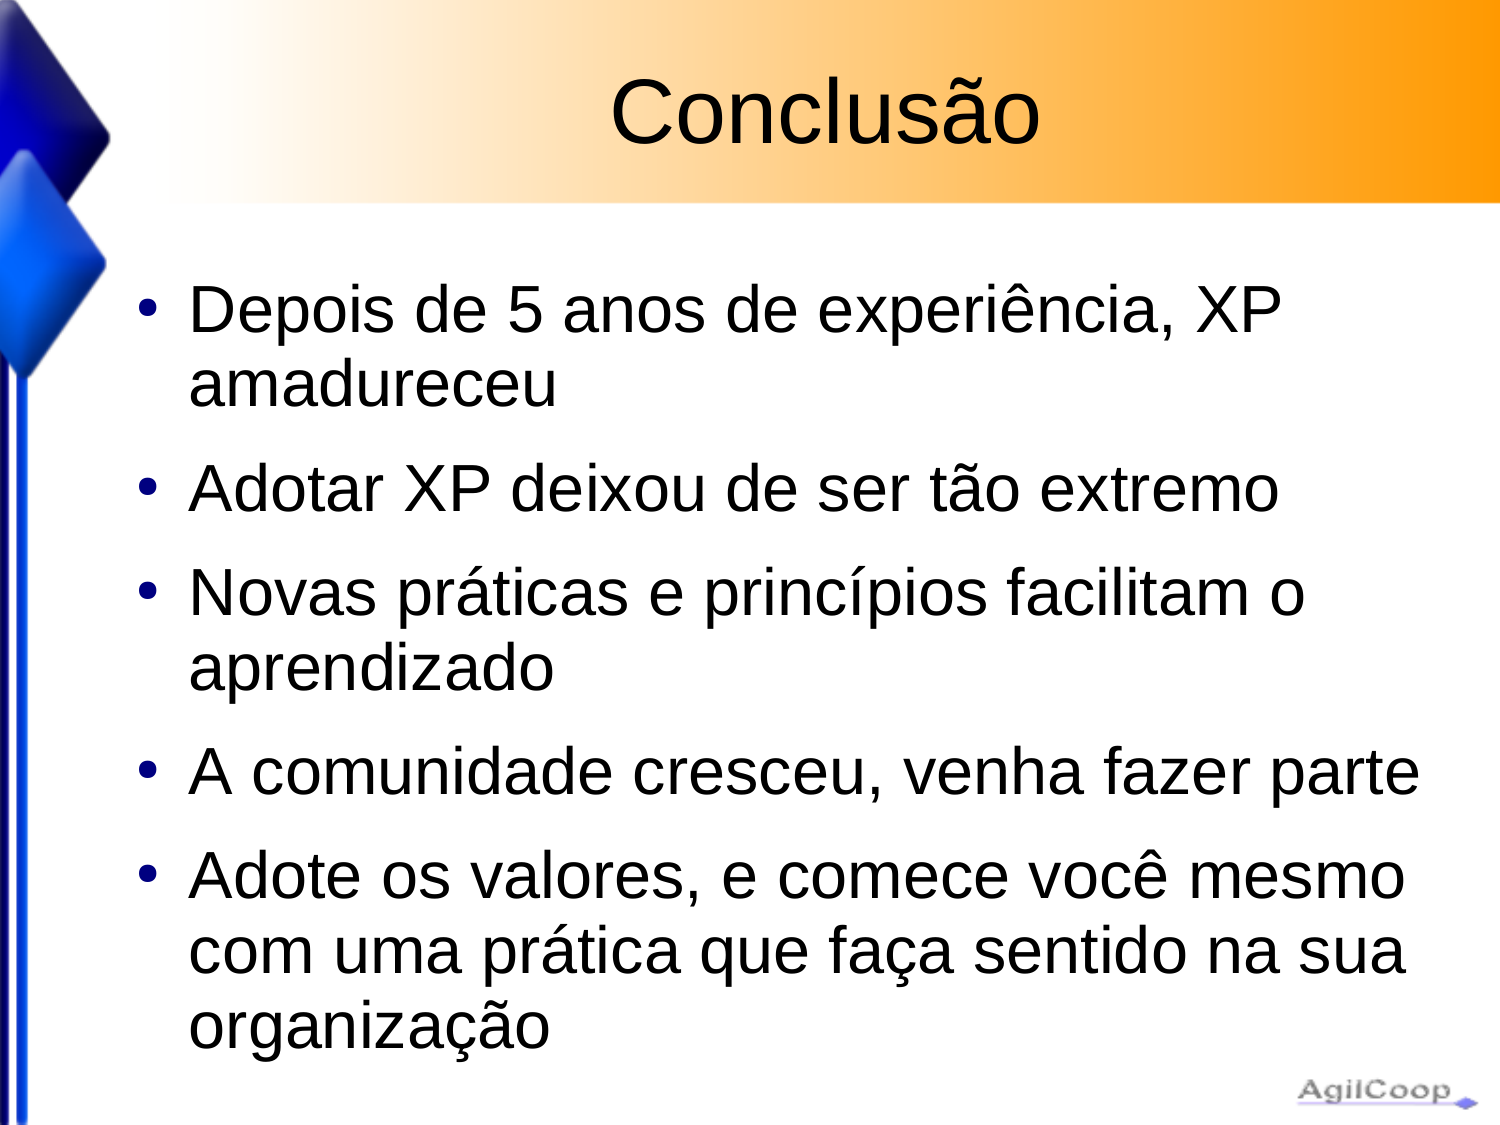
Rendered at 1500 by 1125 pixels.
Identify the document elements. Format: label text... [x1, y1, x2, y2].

picture [0, 0, 1500, 1125]
list Depois de 5 anos de experiência, XP amadureceu Adotar XP deixou de ser tão extremo Novas práticas e princípios facilitam o aprendizado A comunidade cresceu, venha fazer parte Adote os valores, e comece você mesmo com uma prática que faça sentido na sua organização [118, 271, 1447, 1123]
title Conclusão [82, 8, 1500, 216]
